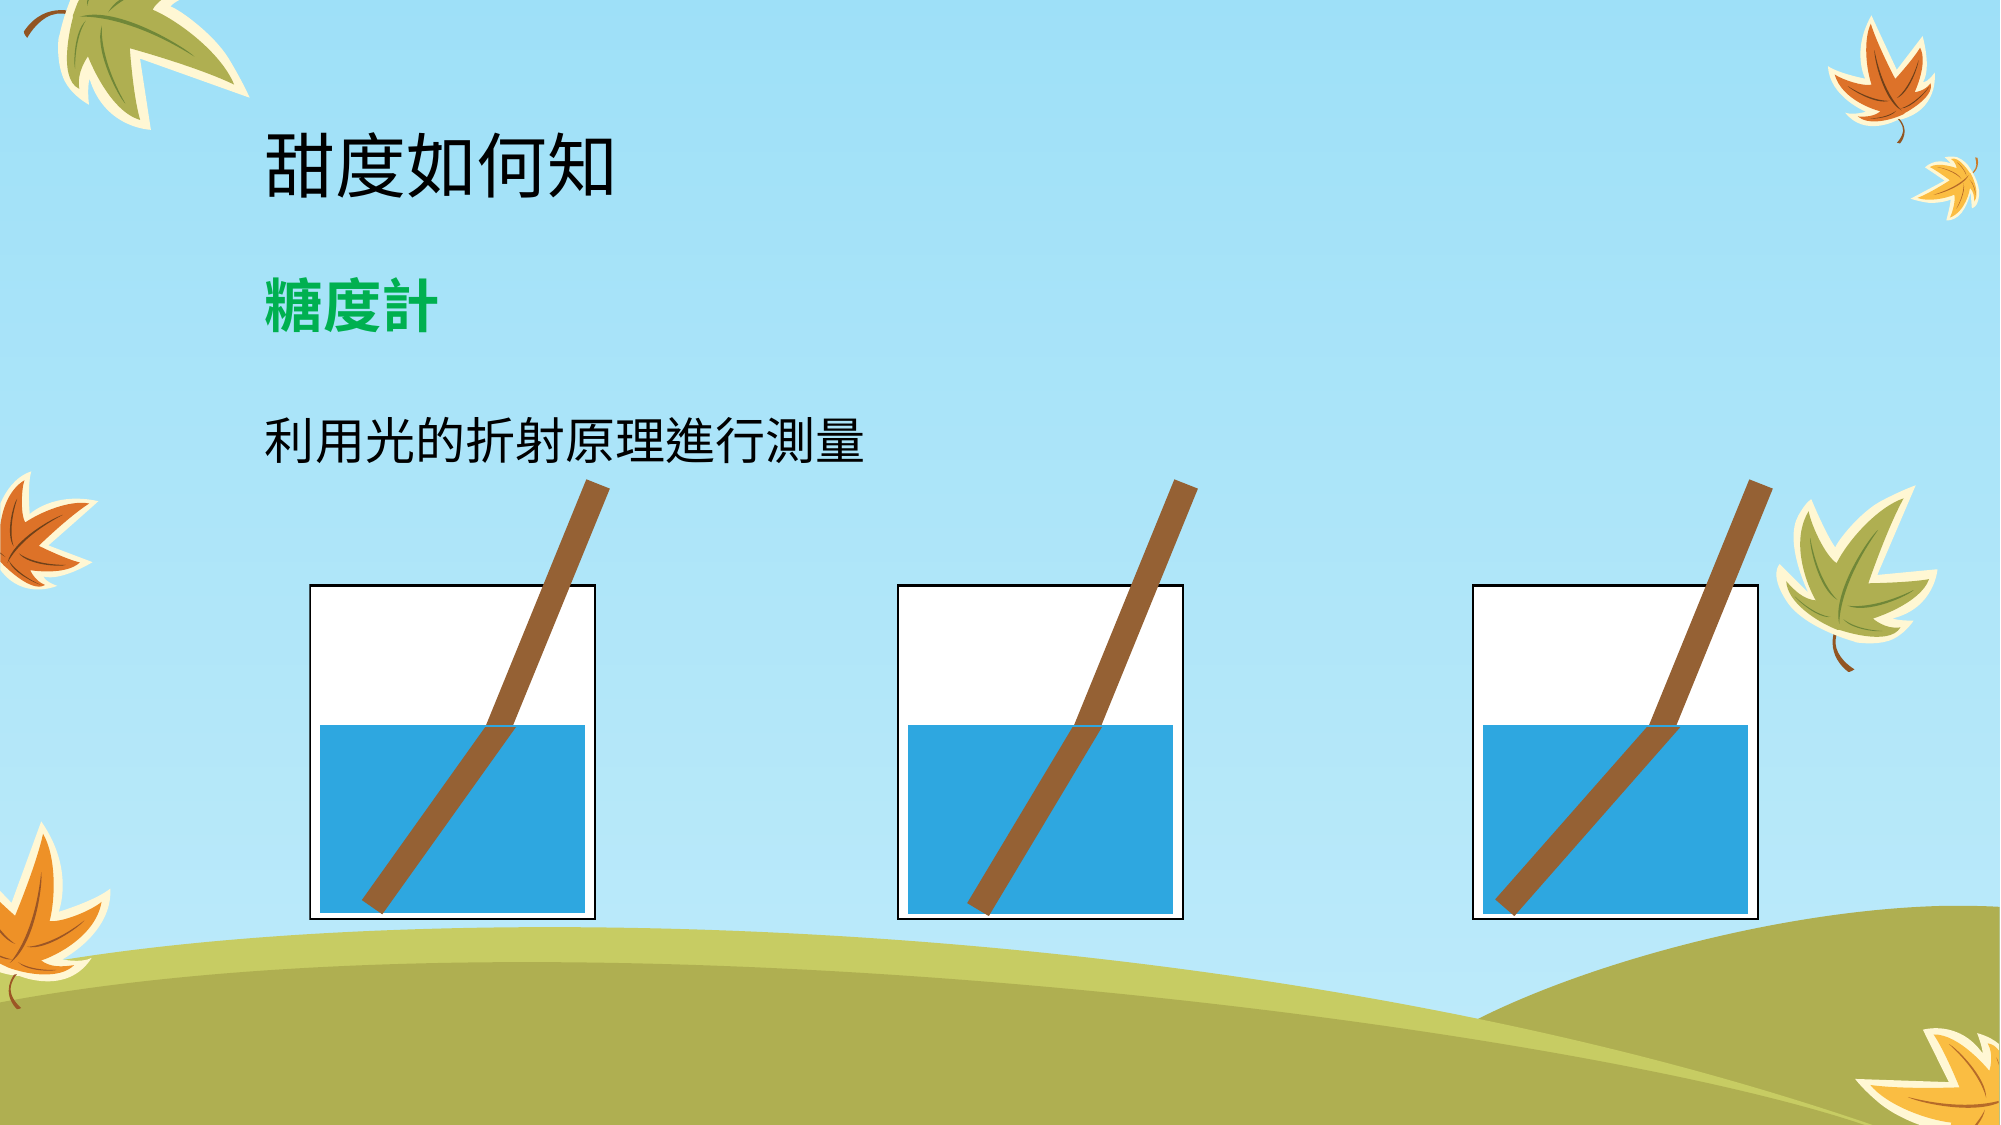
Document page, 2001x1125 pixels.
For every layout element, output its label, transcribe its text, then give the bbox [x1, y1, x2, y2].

text_box 糖度計 利用光的折射原理進行測量 [249, 261, 887, 479]
picture [1472, 478, 1816, 920]
picture [309, 478, 648, 920]
picture [897, 478, 1223, 920]
title 甜度如何知 [249, 12, 1749, 216]
